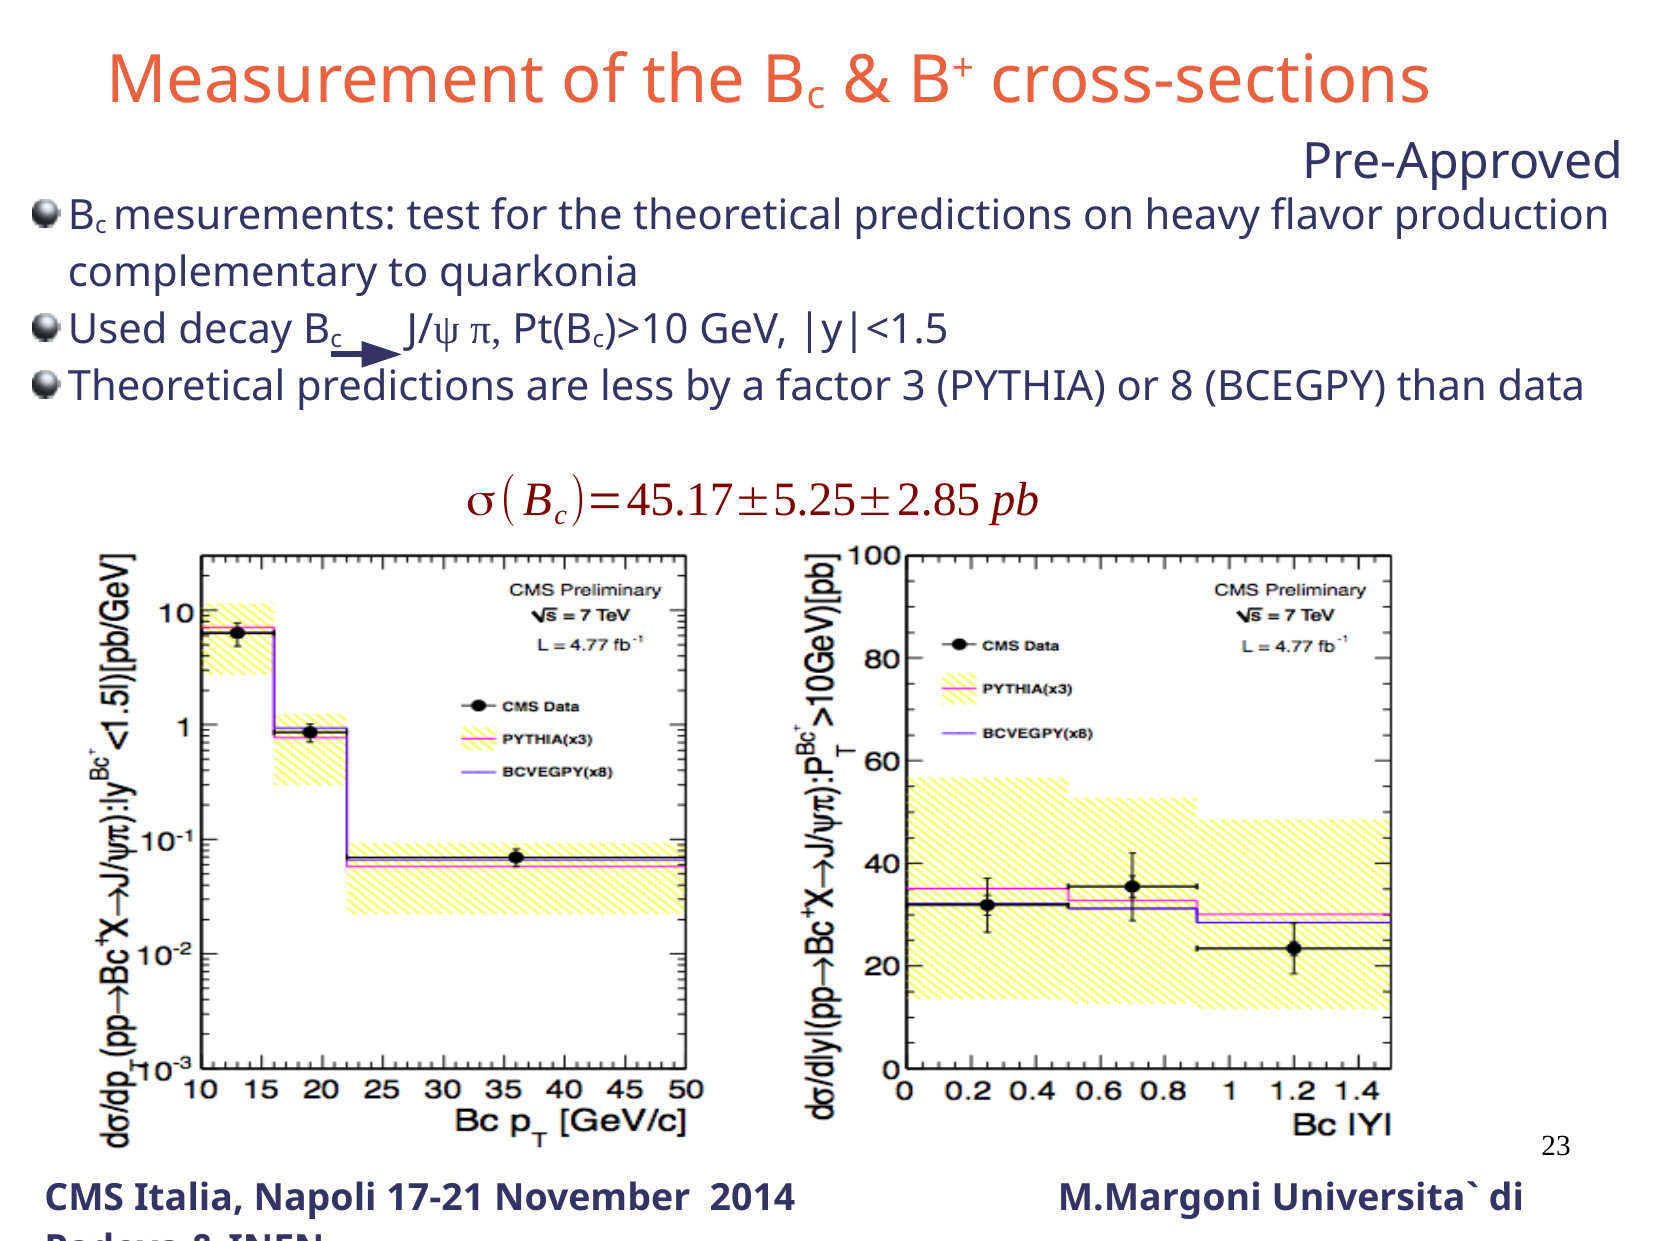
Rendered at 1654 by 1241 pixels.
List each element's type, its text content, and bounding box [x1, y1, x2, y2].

text_box CMS Italia, Napoli 17-21 November 2014 M.Margoni Universita` di Padova & INFN [29, 1163, 1625, 1237]
text_box Measurement of the Bc & B+ cross-sections [17, 23, 1654, 154]
text_box Pre-Approved [1287, 118, 1654, 177]
text_box Bc mesurements: test for the theoretical predictions on heavy flavor production complementary to quarkonia Used decay Bc J/ψ π, Pt(Bc)>10 GeV, |y|<1.5 Theoretical predictions are less by a factor 3 (PYTHIA) or 8 (BCEGPY) than data [17, 177, 1654, 465]
chart [455, 470, 1052, 532]
picture [5, 501, 1436, 1152]
